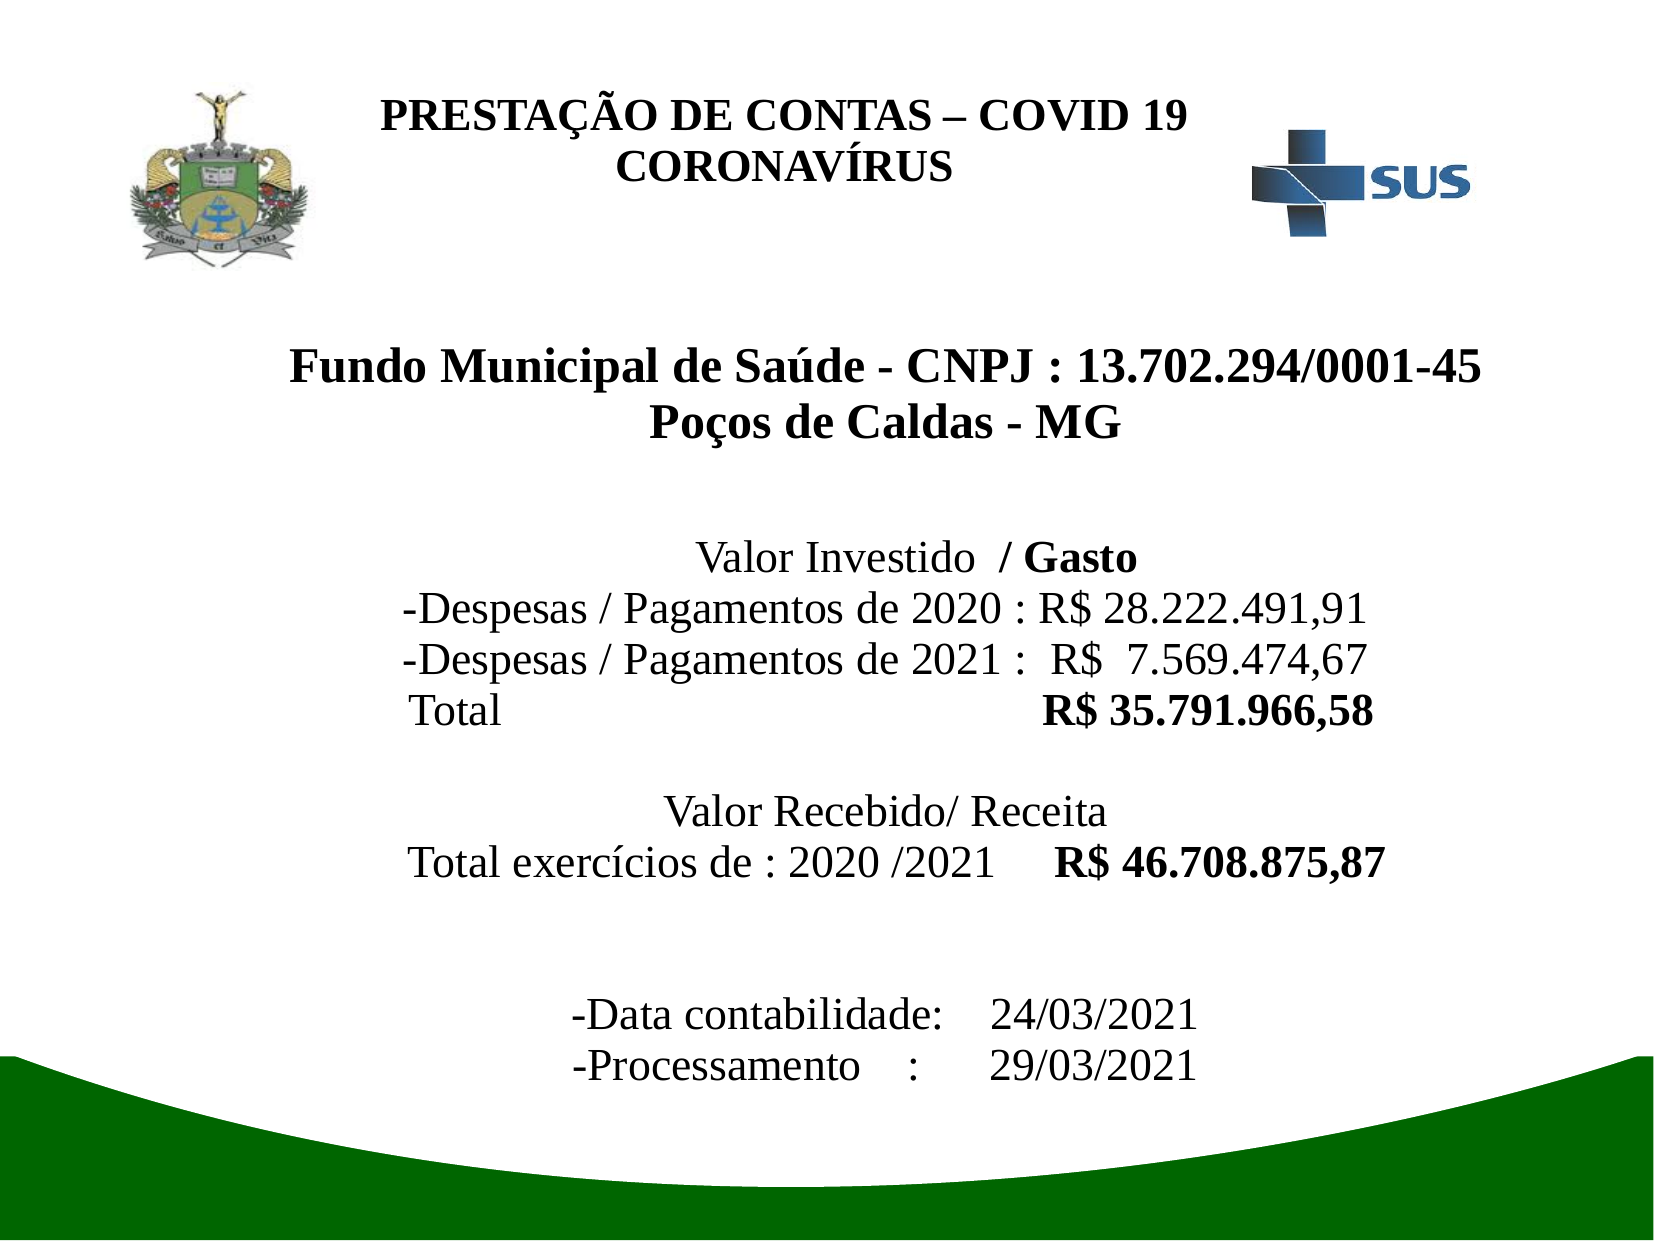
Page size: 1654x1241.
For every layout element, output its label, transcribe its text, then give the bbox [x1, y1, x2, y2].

picture [1251, 129, 1477, 237]
text_box [0, 1050, 1654, 1241]
text_box PRESTAÇÃO DE CONTAS – COVID 19 CORONAVÍRUS [366, 82, 1205, 201]
picture [118, 82, 319, 284]
text_box Fundo Municipal de Saúde - CNPJ : 13.702.294/0001-45 Poços de Caldas - MG Valor Investido / Gasto -Despesas / Pagamentos de 2020 : R$ 28.222.491,91 -Despesas / Pagamentos de 2021 : R$ 7.569.474,67 Total R$ 35.791.966,58 Valor Recebido/ Receita Total exercícios de : 2020 /2021 R$ 46.708.875,87 -Data contabilidade: 24/03/2021 -Processamento : 29/03/2021 [271, 248, 1501, 1098]
